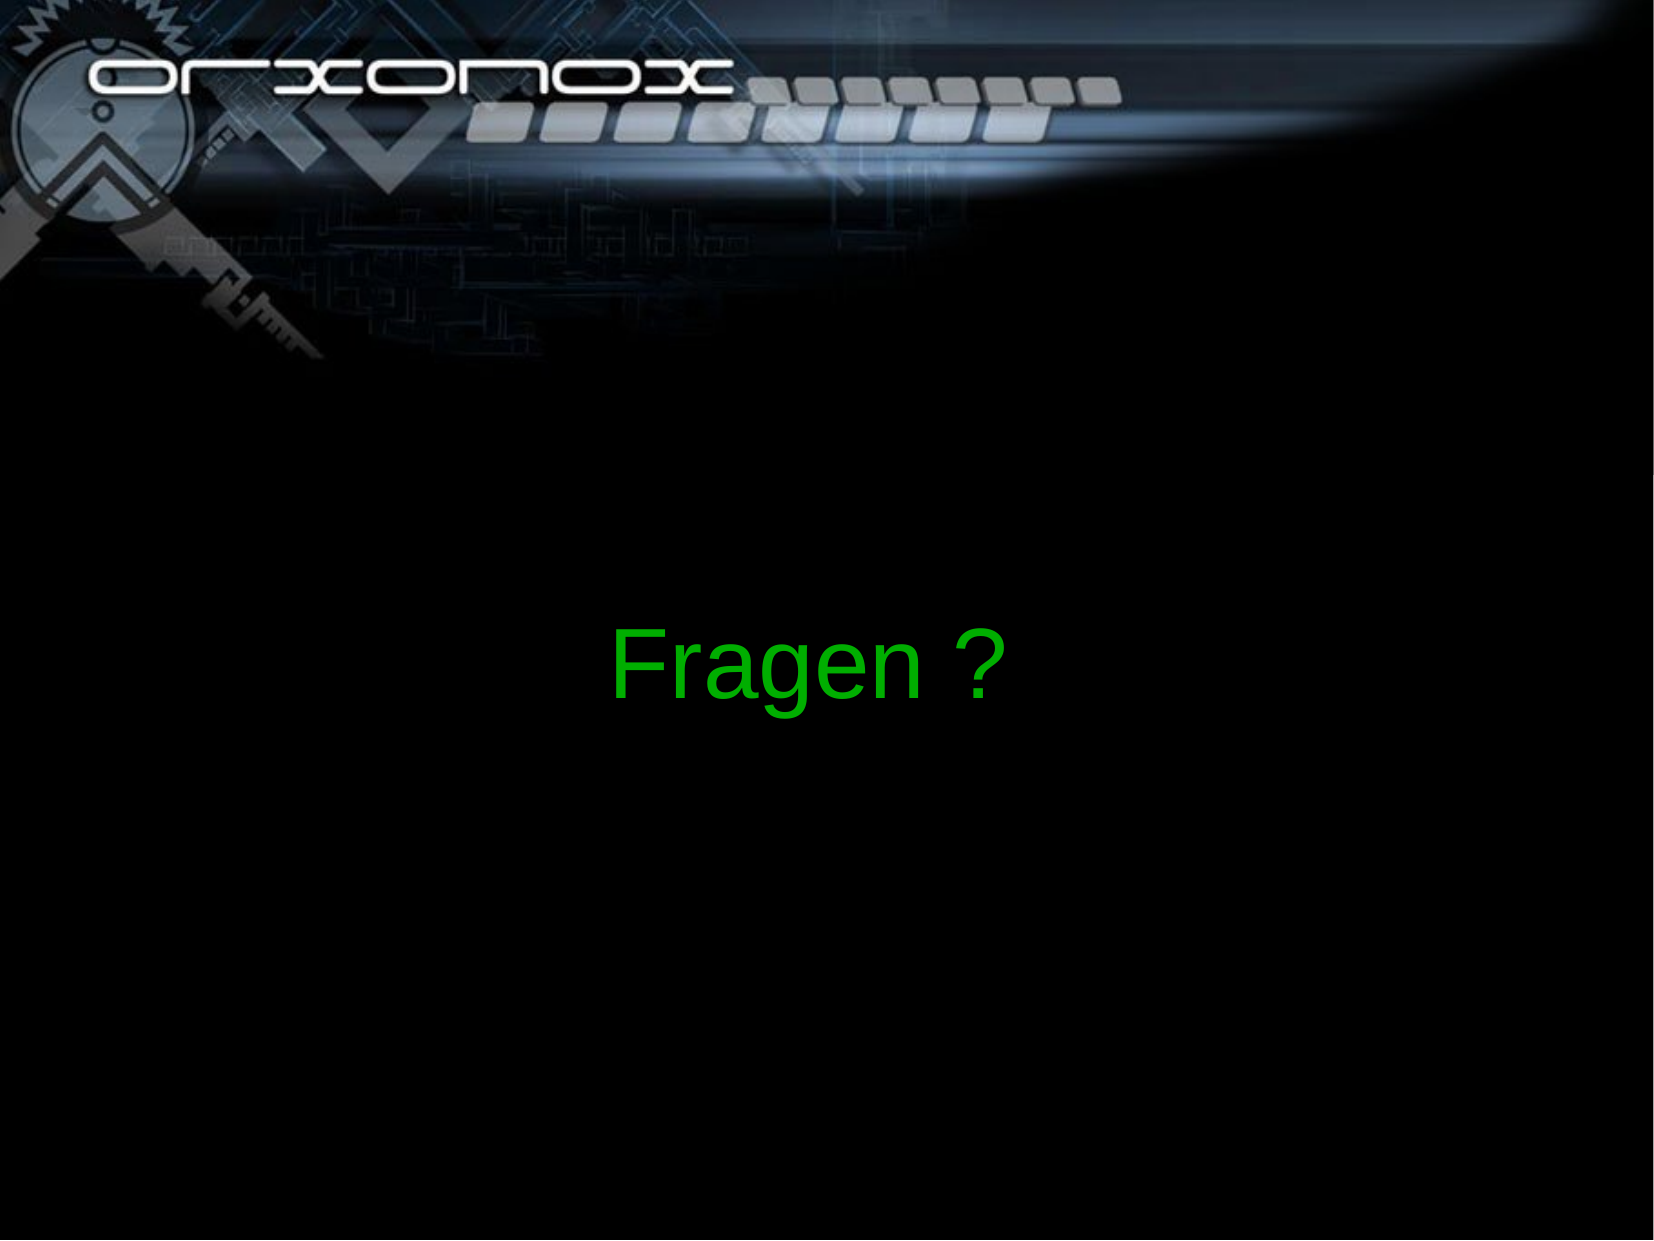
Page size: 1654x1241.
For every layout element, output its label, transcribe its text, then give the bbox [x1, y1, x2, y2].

picture [0, 0, 1654, 475]
text_box Fragen ? [594, 558, 1082, 760]
